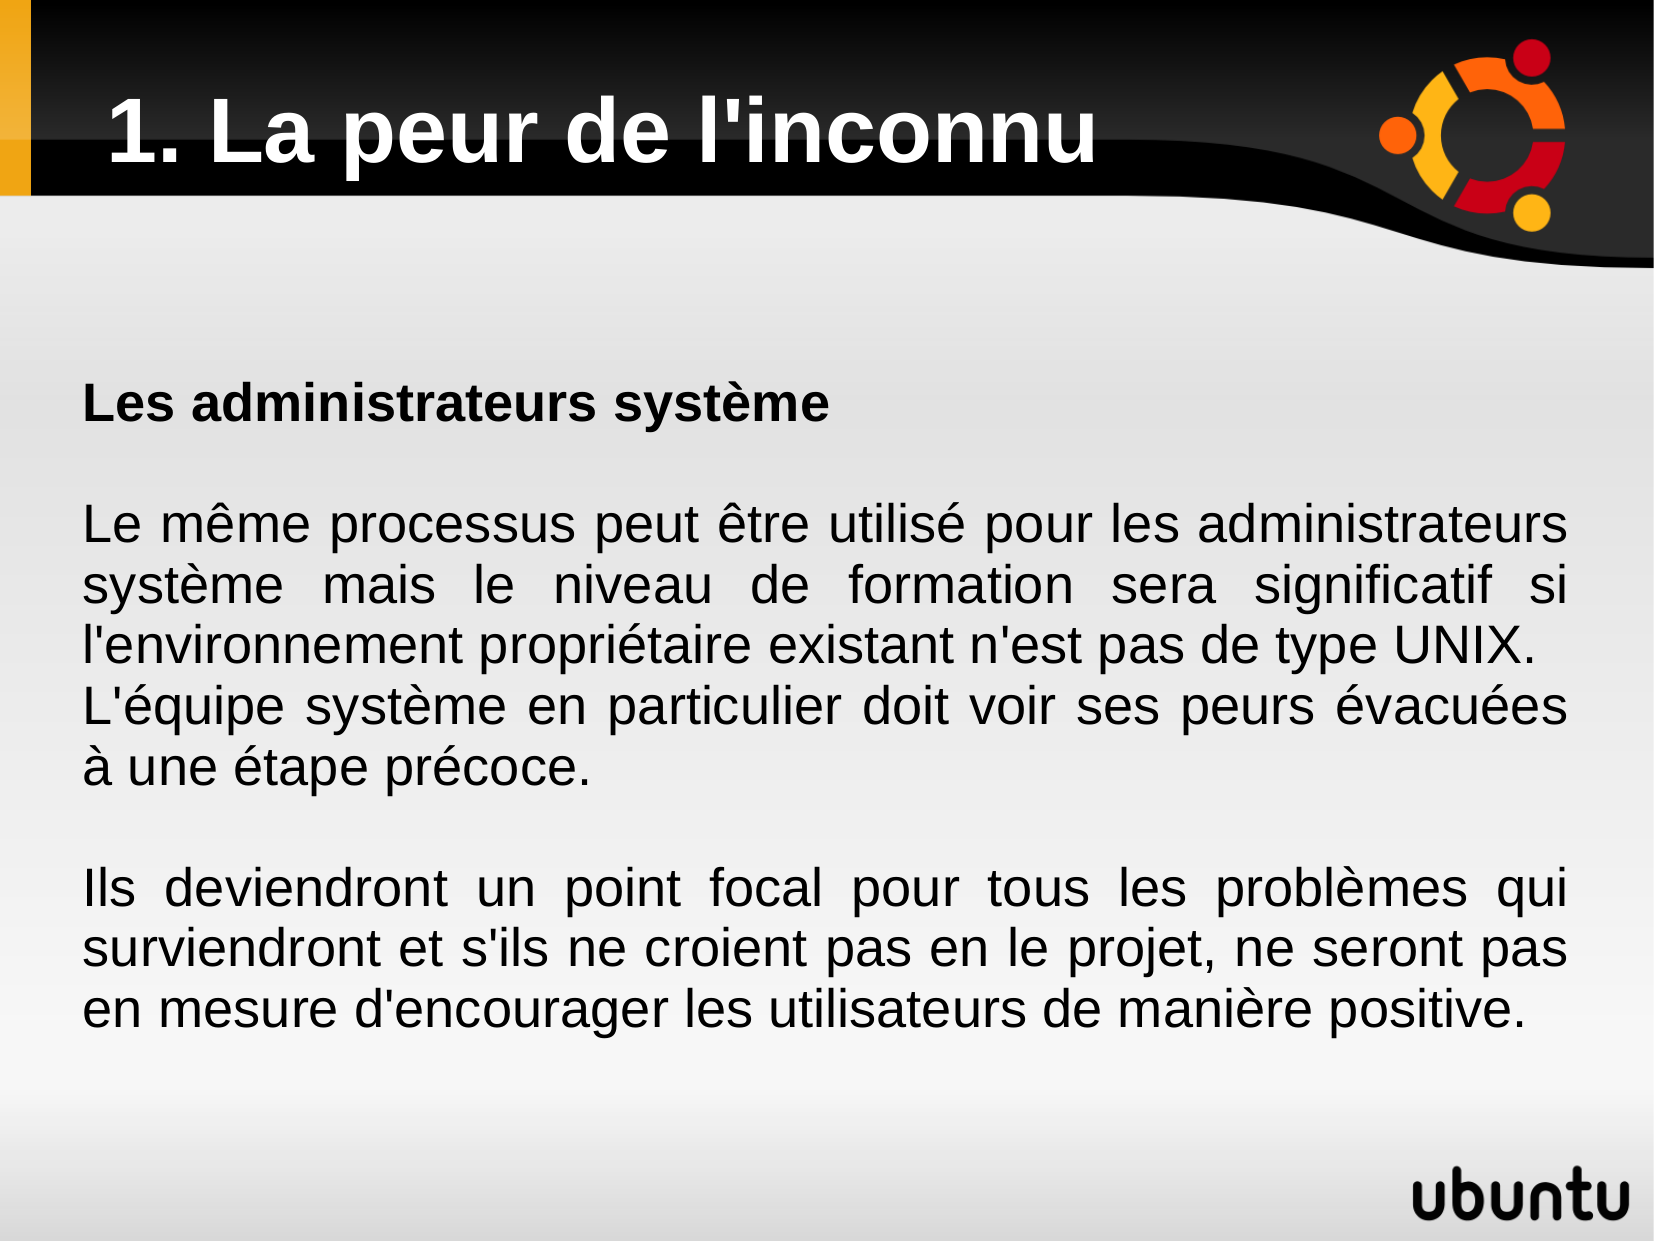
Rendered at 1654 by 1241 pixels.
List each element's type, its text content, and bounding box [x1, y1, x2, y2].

title 1. La peur de l'inconnu [106, 55, 1595, 207]
text_box Les administrateurs système Le même processus peut être utilisé pour les administrateurs système mais le niveau de formation sera significatif si l'environnement propriétaire existant n'est pas de type UNIX. L'équipe système en particulier doit voir ses peurs évacuées à une étape précoce. Ils deviendront un point focal pour tous les problèmes qui surviendront et s'ils ne croient pas en le projet, ne seront pas en mesure d'encourager les utilisateurs de manière positive. [82, 331, 1571, 1080]
picture [0, 0, 1654, 1241]
